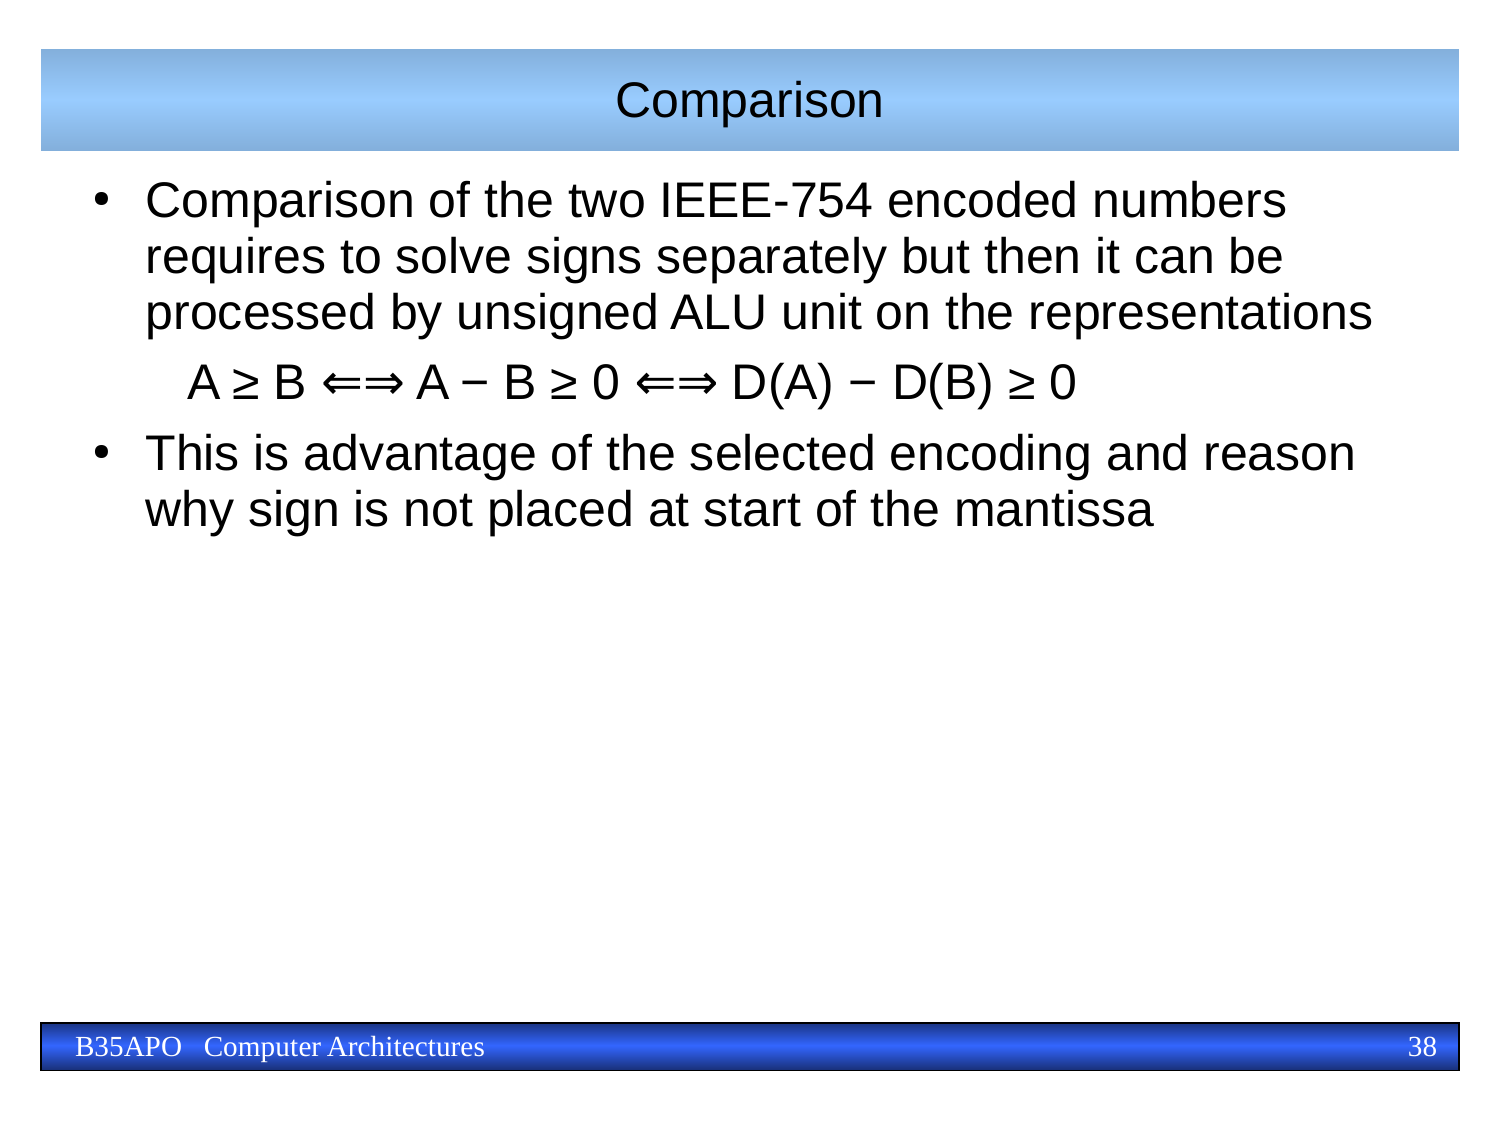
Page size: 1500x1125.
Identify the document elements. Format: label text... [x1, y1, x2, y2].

title Comparison [41, 49, 1459, 151]
list Comparison of the two IEEE-754 encoded numbers requires to solve signs separately but then it can be processed by unsigned ALU unit on the representations A ≥ B ⇐⇒ A − B ≥ 0 ⇐⇒ D(A) − D(B) ≥ 0 This is advantage of the selected encoding and reason why sign is not placed at start of the mantissa [75, 172, 1426, 916]
